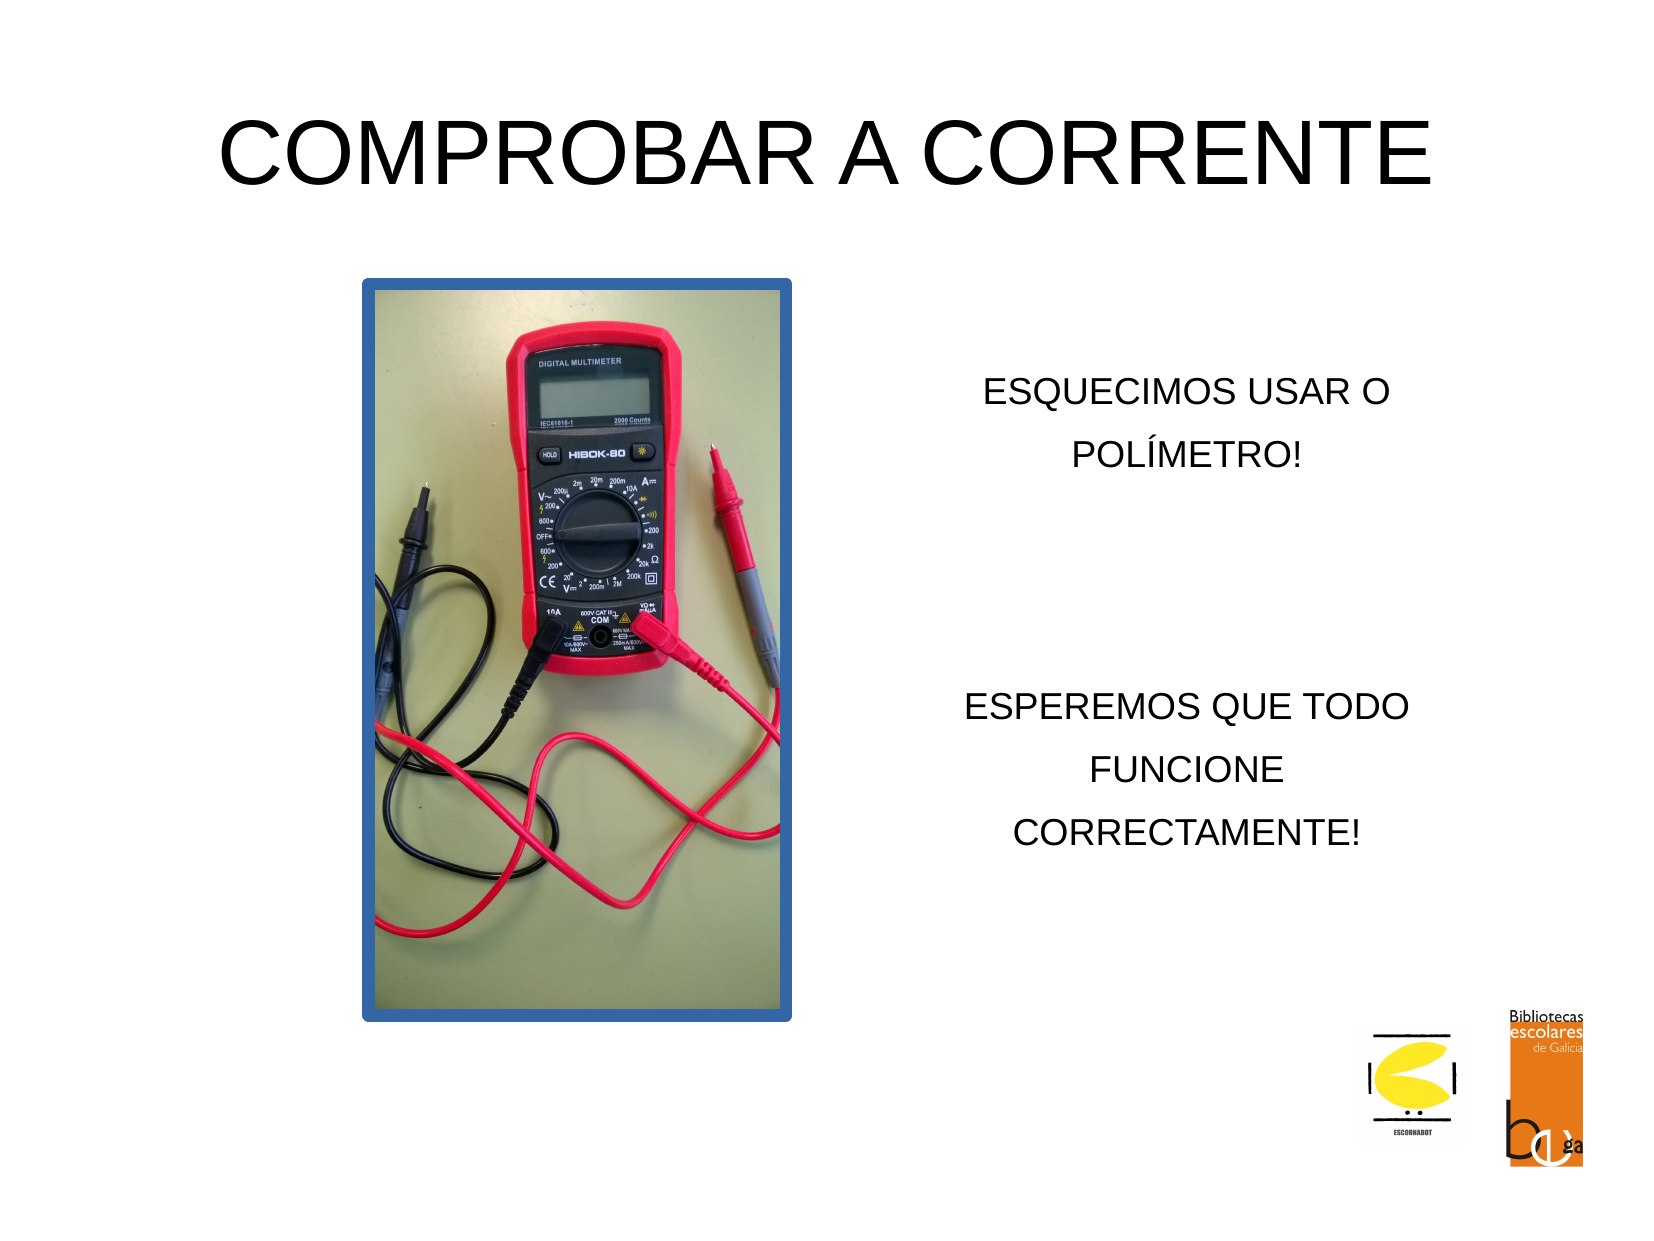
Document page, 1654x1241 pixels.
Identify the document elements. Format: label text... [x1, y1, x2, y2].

picture [1358, 1023, 1465, 1146]
title COMPROBAR A CORRENTE [82, 49, 1571, 257]
text_box ESQUECIMOS USAR O POLÍMETRO! ESPEREMOS QUE TODO FUNCIONE CORRECTAMENTE! [897, 342, 1477, 841]
picture [1501, 1010, 1583, 1170]
picture [375, 290, 780, 1010]
